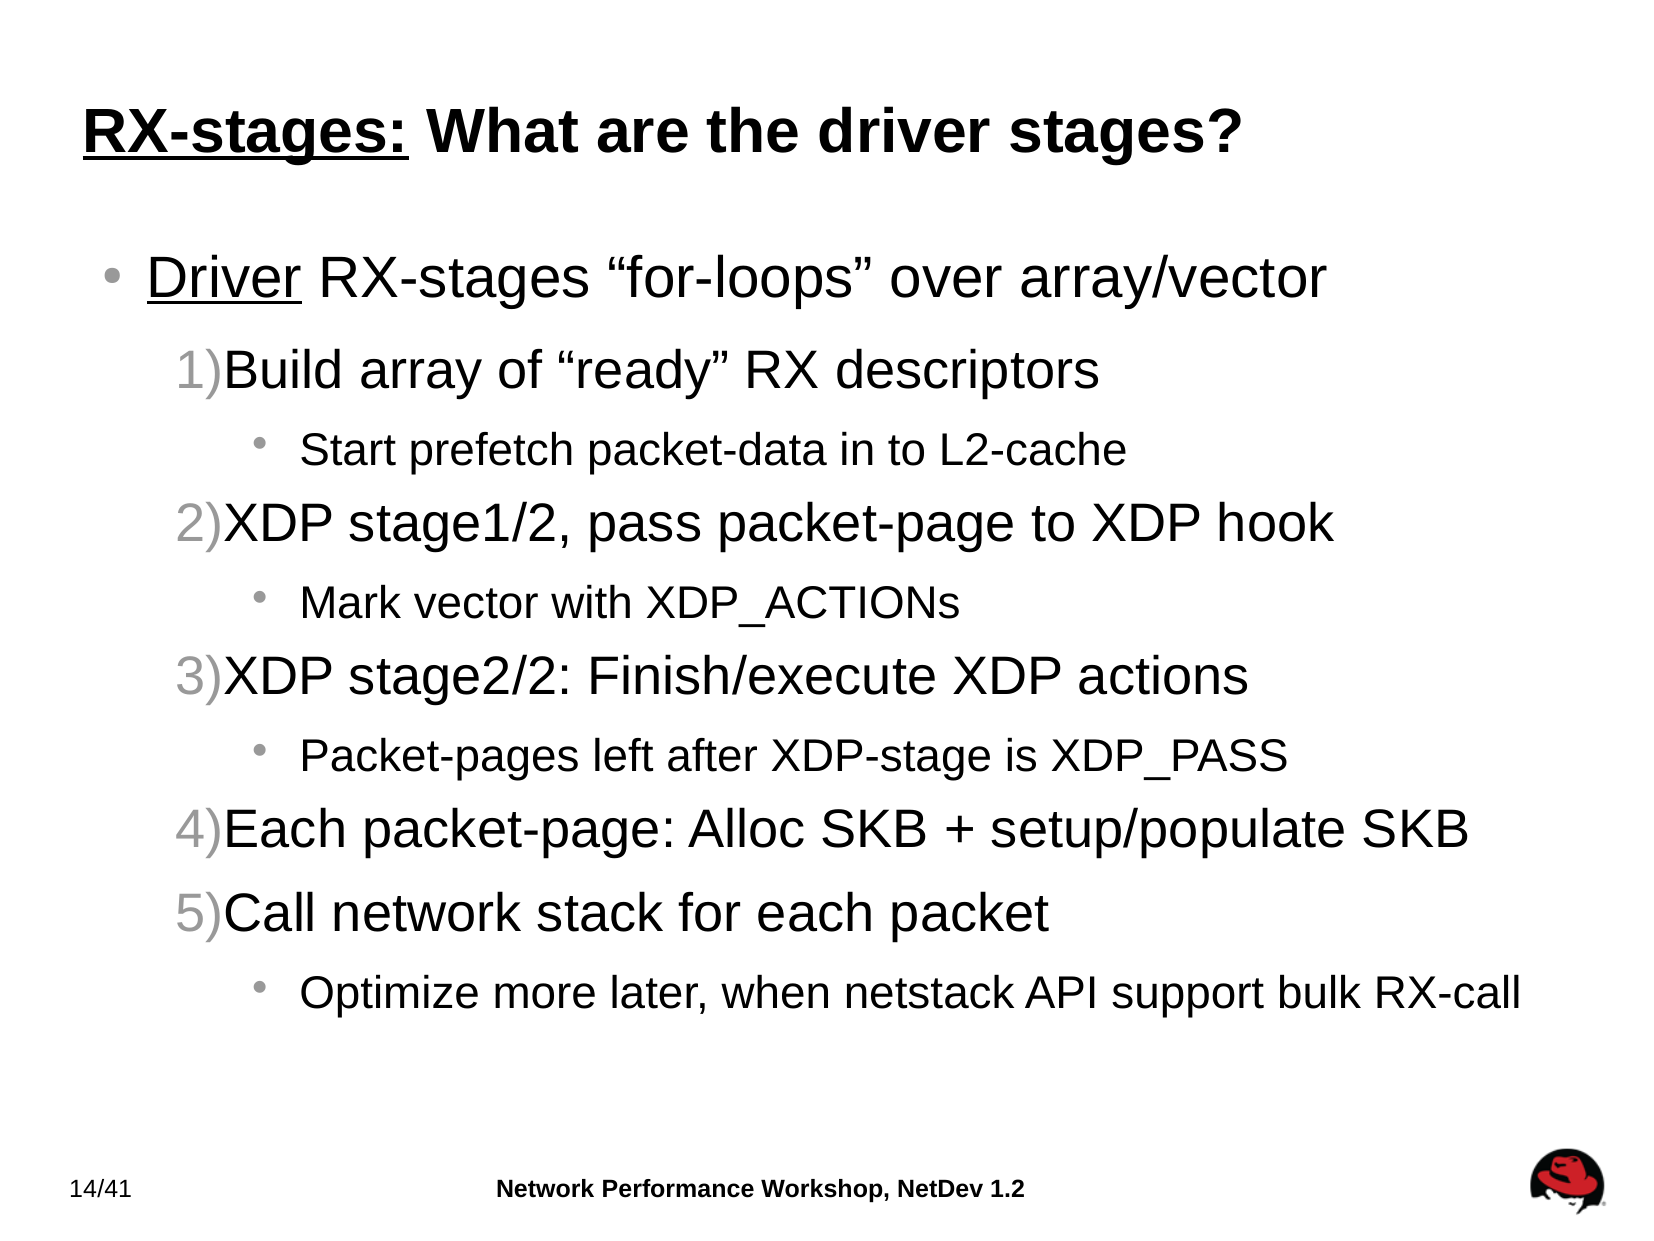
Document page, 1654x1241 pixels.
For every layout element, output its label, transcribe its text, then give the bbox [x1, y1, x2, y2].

list Driver RX-stages “for-loops” over array/vector Build array of “ready” RX descriptors Start prefetch packet-data in to L2-cache XDP stage1/2, pass packet-page to XDP hook Mark vector with XDP_ACTIONs XDP stage2/2: Finish/execute XDP actions Packet-pages left after XDP-stage is XDP_PASS Each packet-page: Alloc SKB + setup/populate SKB Call network stack for each packet Optimize more later, when netstack API support bulk RX-call [86, 244, 1575, 1039]
title RX-stages: What are the driver stages? [82, 37, 1571, 226]
picture [1529, 1146, 1612, 1224]
